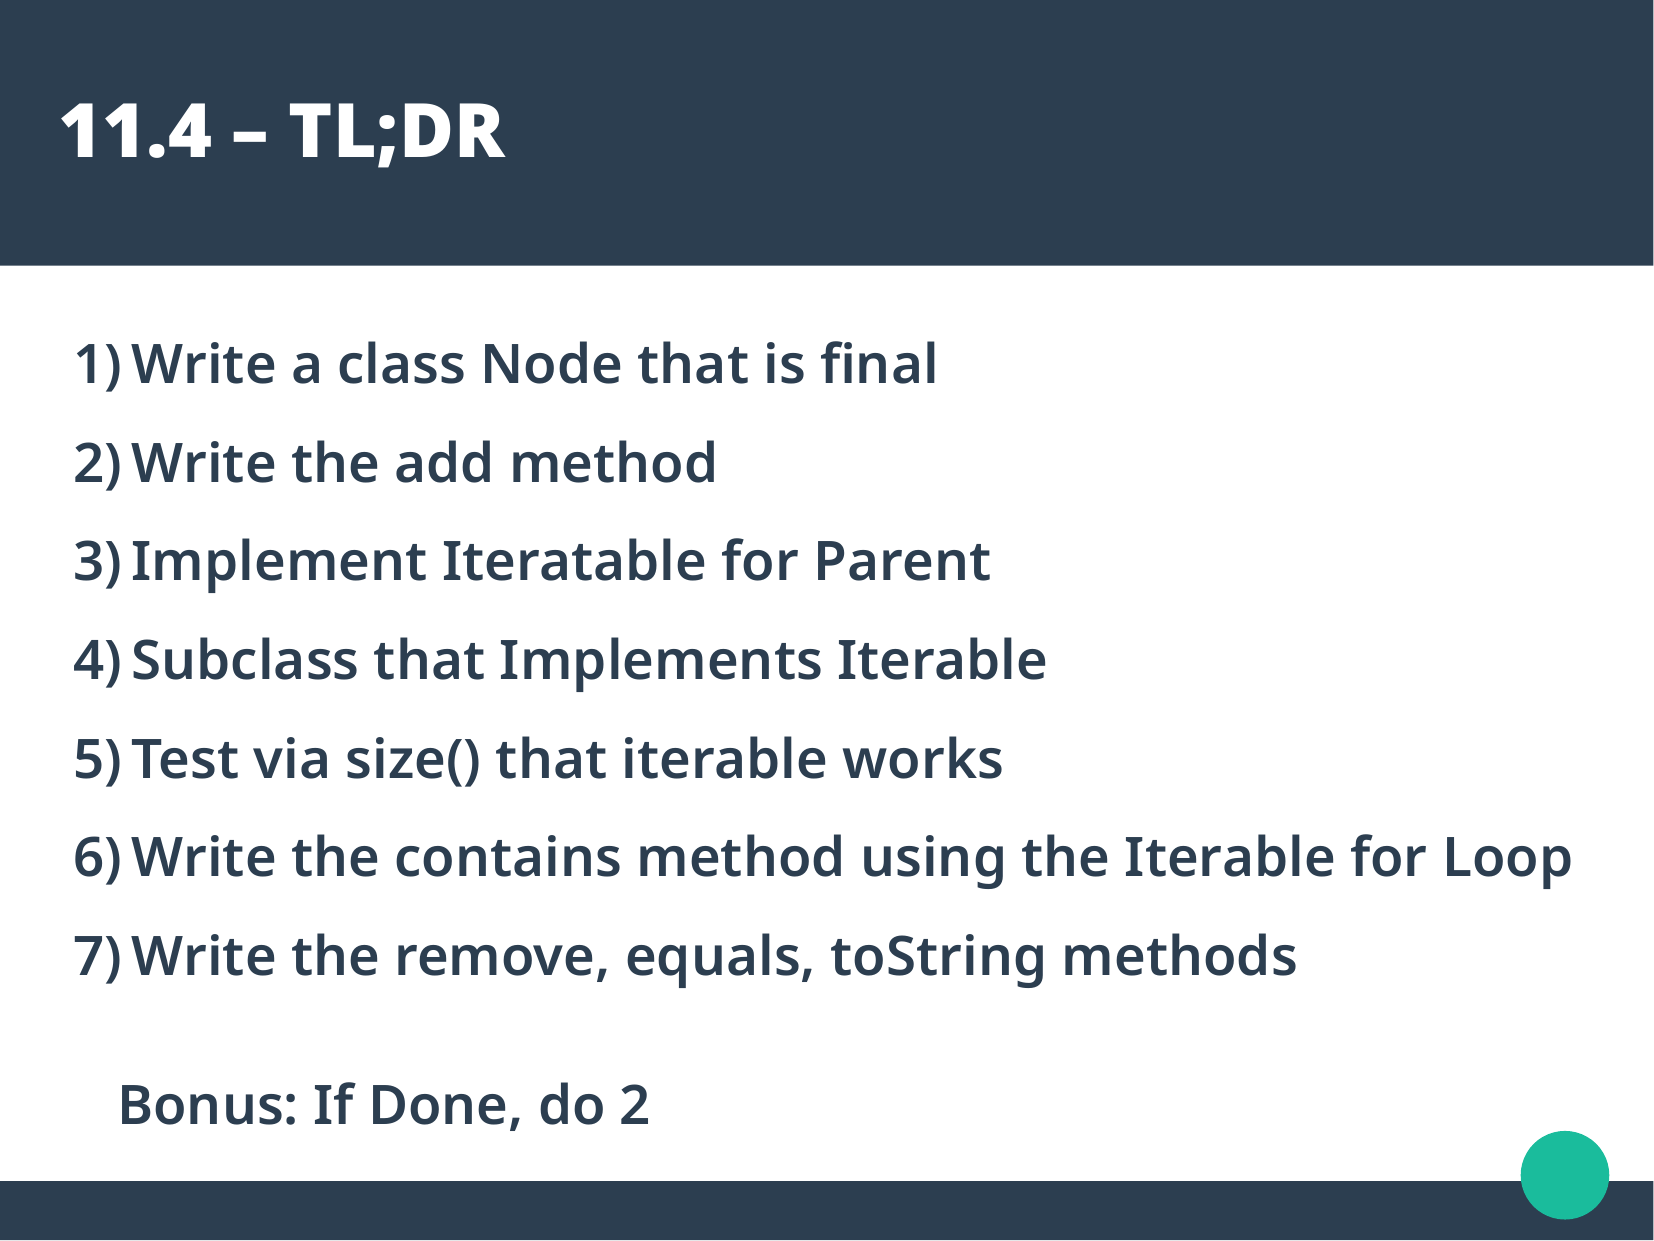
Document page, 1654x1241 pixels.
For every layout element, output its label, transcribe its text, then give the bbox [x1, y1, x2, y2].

list Write a class Node that is final Write the add method Implement Iteratable for Parent Subclass that Implements Iterable Test via size() that iterable works Write the contains method using the Iterable for Loop Write the remove, equals, toString methods Bonus: If Done, do 2 [59, 324, 1595, 1152]
title 11.4 – TL;DR [59, 49, 1595, 207]
